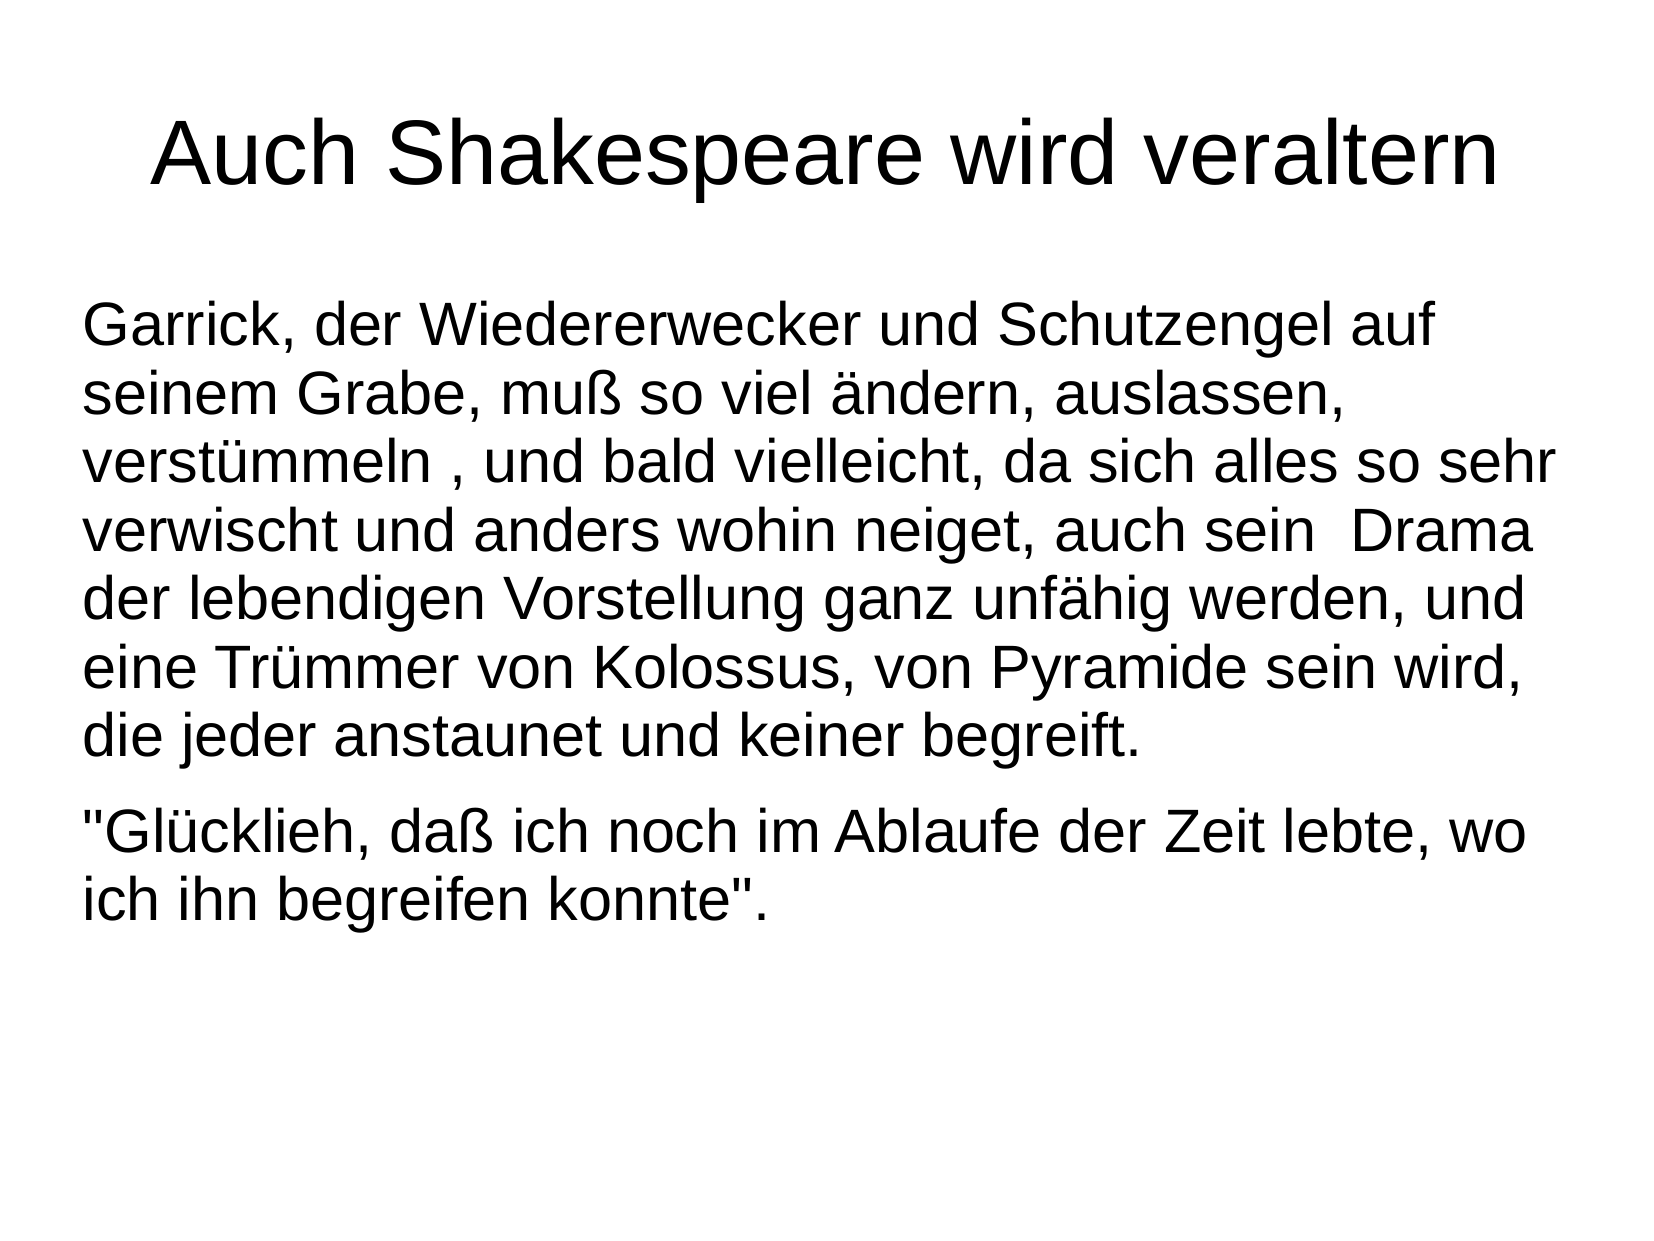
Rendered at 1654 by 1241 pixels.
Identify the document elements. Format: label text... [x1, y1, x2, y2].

list Garrick, der Wiedererwecker und Schutzengel auf seinem Grabe, muß so viel ändern, auslassen, verstümmeln , und bald vielleicht, da sich alles so sehr verwischt und anders wohin neiget, auch sein Drama der lebendigen Vorstellung ganz unfähig werden, und eine Trümmer von Kolossus, von Pyramide sein wird, die jeder anstaunet und keiner begreift. "Glücklieh, daß ich noch im Ablaufe der Zeit lebte, wo ich ihn begreifen konnte". [82, 290, 1571, 1010]
title Auch Shakespeare wird veraltern [82, 49, 1571, 257]
